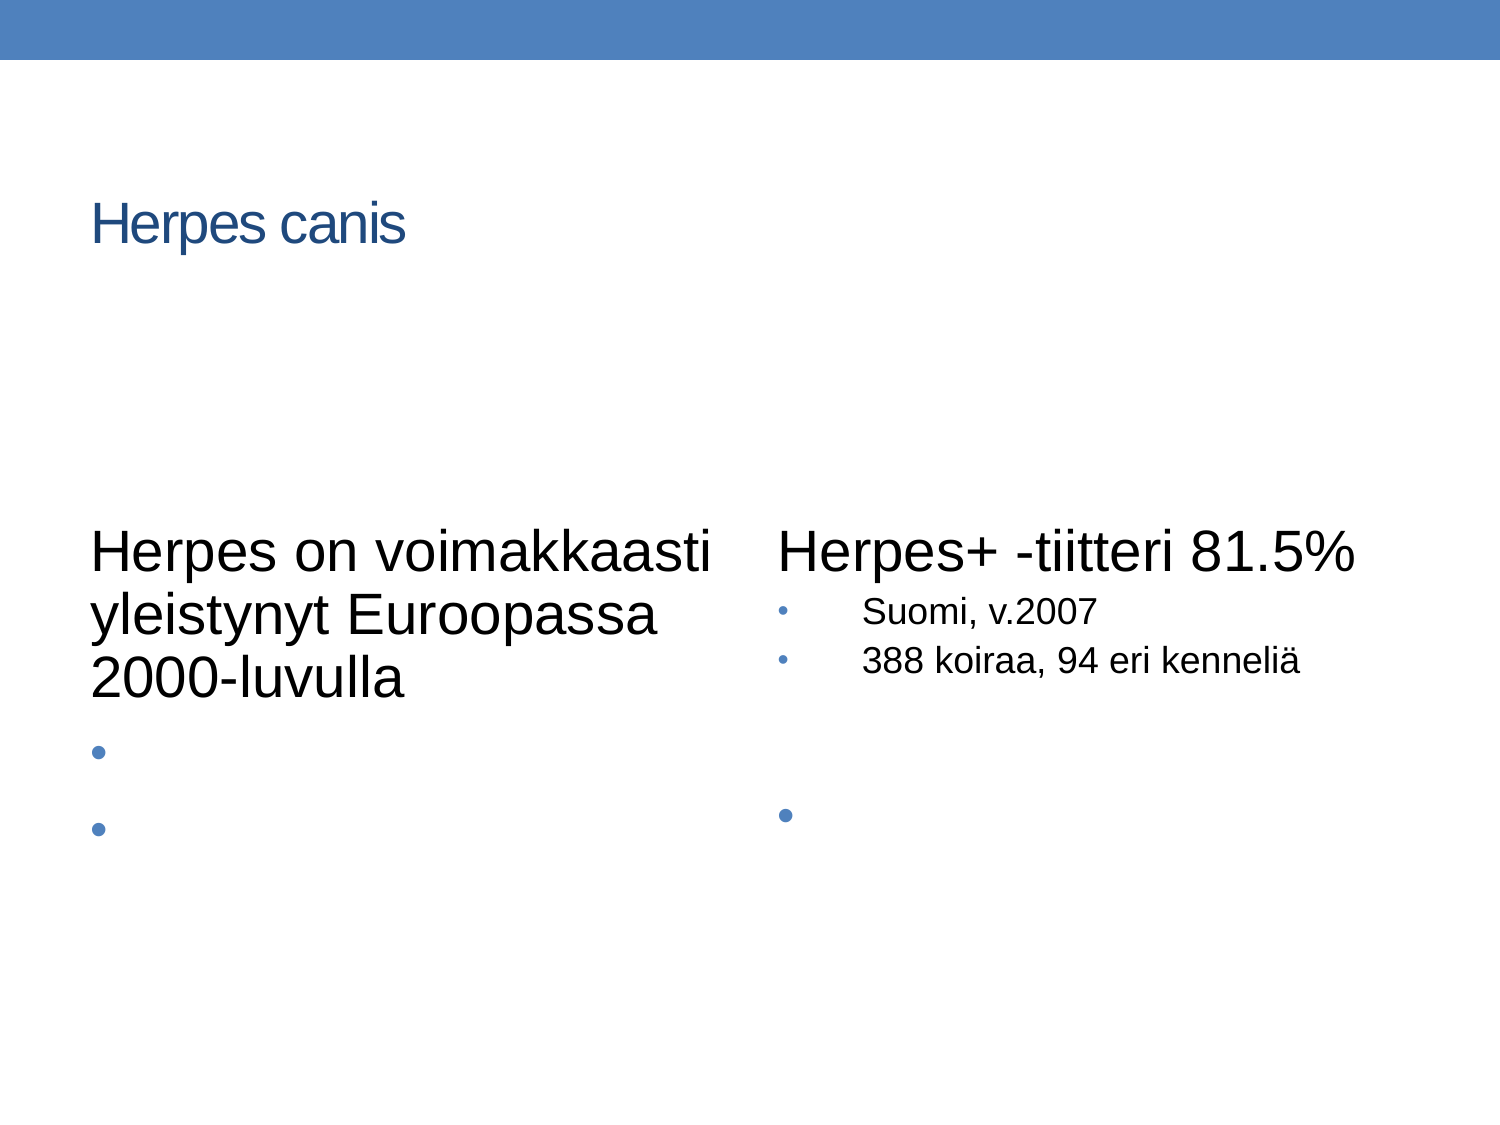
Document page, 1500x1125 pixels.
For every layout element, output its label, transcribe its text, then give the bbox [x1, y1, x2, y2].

list Herpes on voimakkaasti yleistynyt Euroopassa 2000-luvulla [75, 274, 738, 1049]
list Herpes+ -tiitteri 81.5% Suomi, v.2007 388 koiraa, 94 eri kenneliä [762, 274, 1426, 1049]
title Herpes canis [75, 87, 1426, 251]
